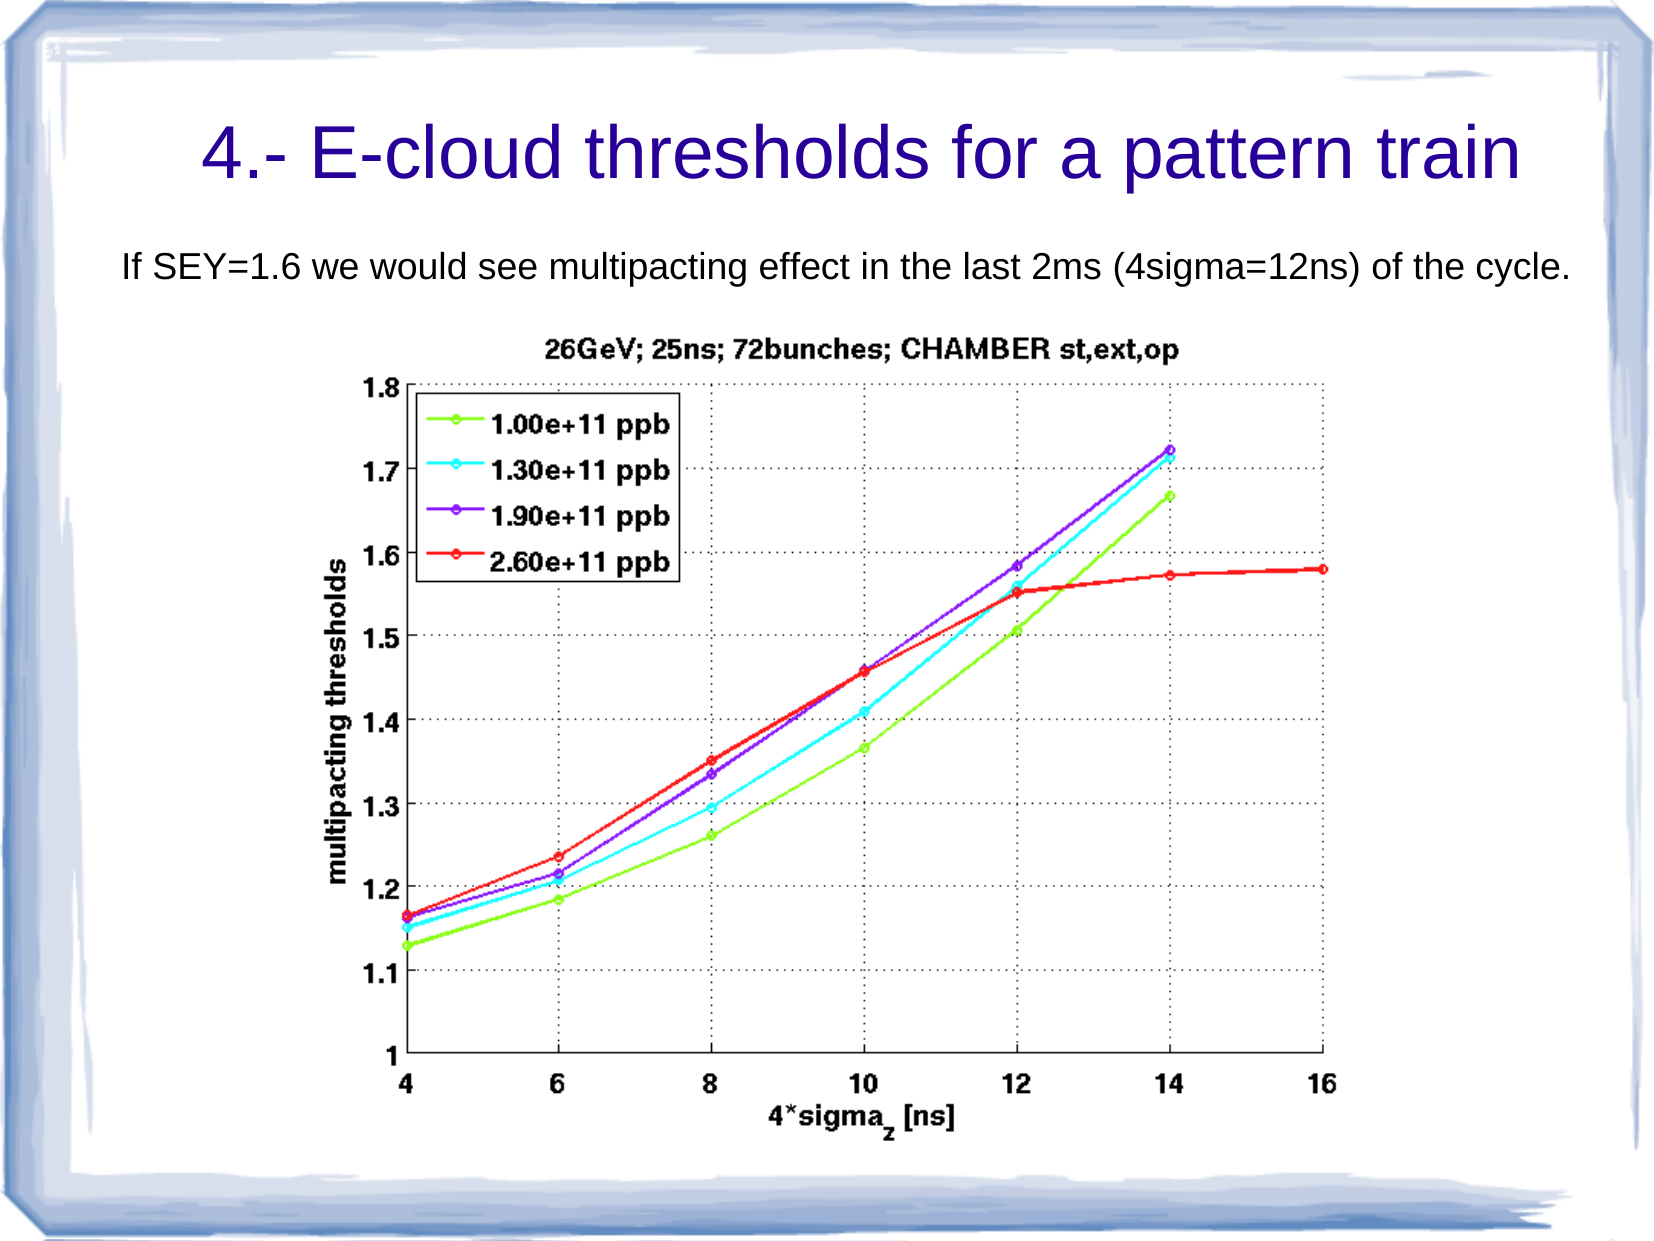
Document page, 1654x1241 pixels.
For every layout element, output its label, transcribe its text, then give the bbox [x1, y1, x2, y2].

text_box If SEY=1.6 we would see multipacting effect in the last 2ms (4sigma=12ns) of the cycle. [106, 238, 1607, 296]
picture [0, 0, 1654, 1241]
title 4.- E-cloud thresholds for a pattern train [82, 49, 1571, 257]
